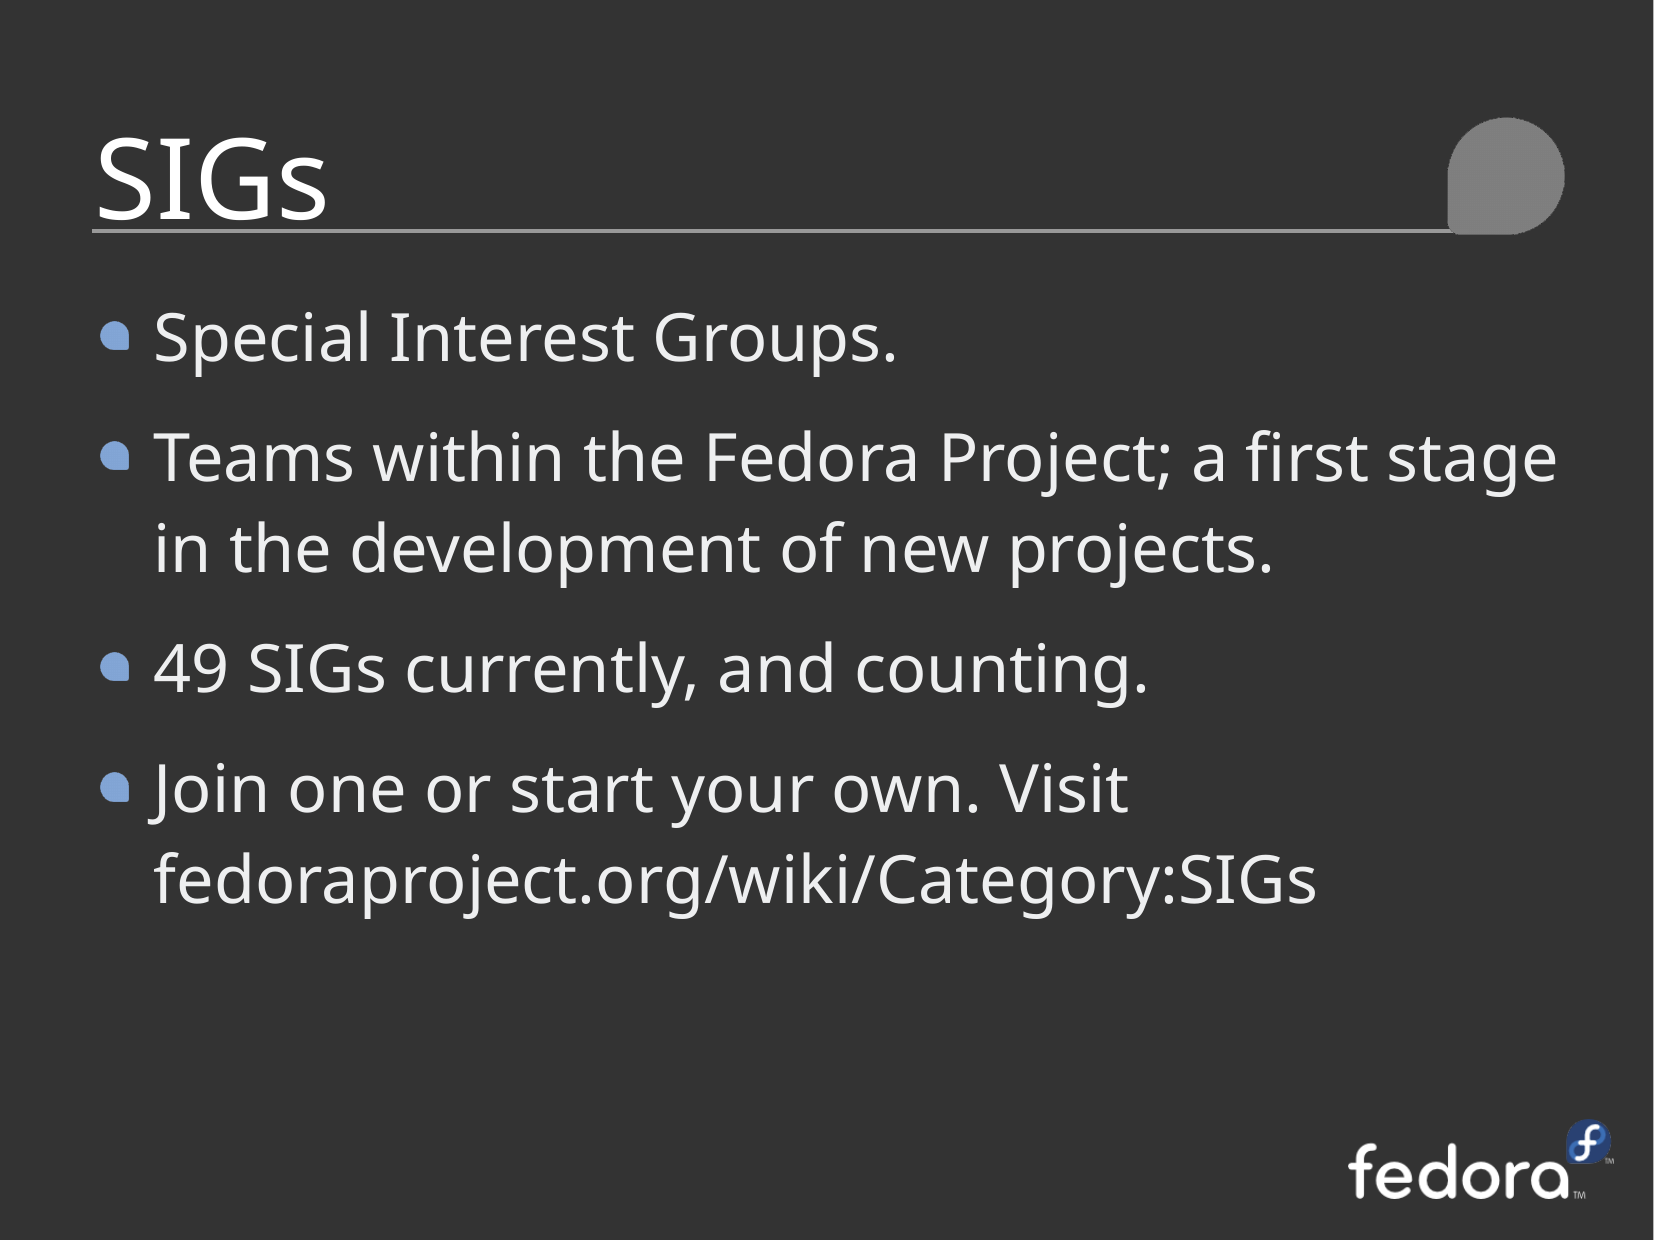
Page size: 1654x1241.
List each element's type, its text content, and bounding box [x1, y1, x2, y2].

picture [1348, 1119, 1614, 1199]
title SIGs [94, 100, 1426, 251]
picture [1447, 117, 1565, 235]
list Special Interest Groups. Teams within the Fedora Project; a first stage in the development of new projects. 49 SIGs currently, and counting. Join one or start your own. Visit fedoraproject.org/wiki/Category:SIGs [82, 290, 1571, 1094]
